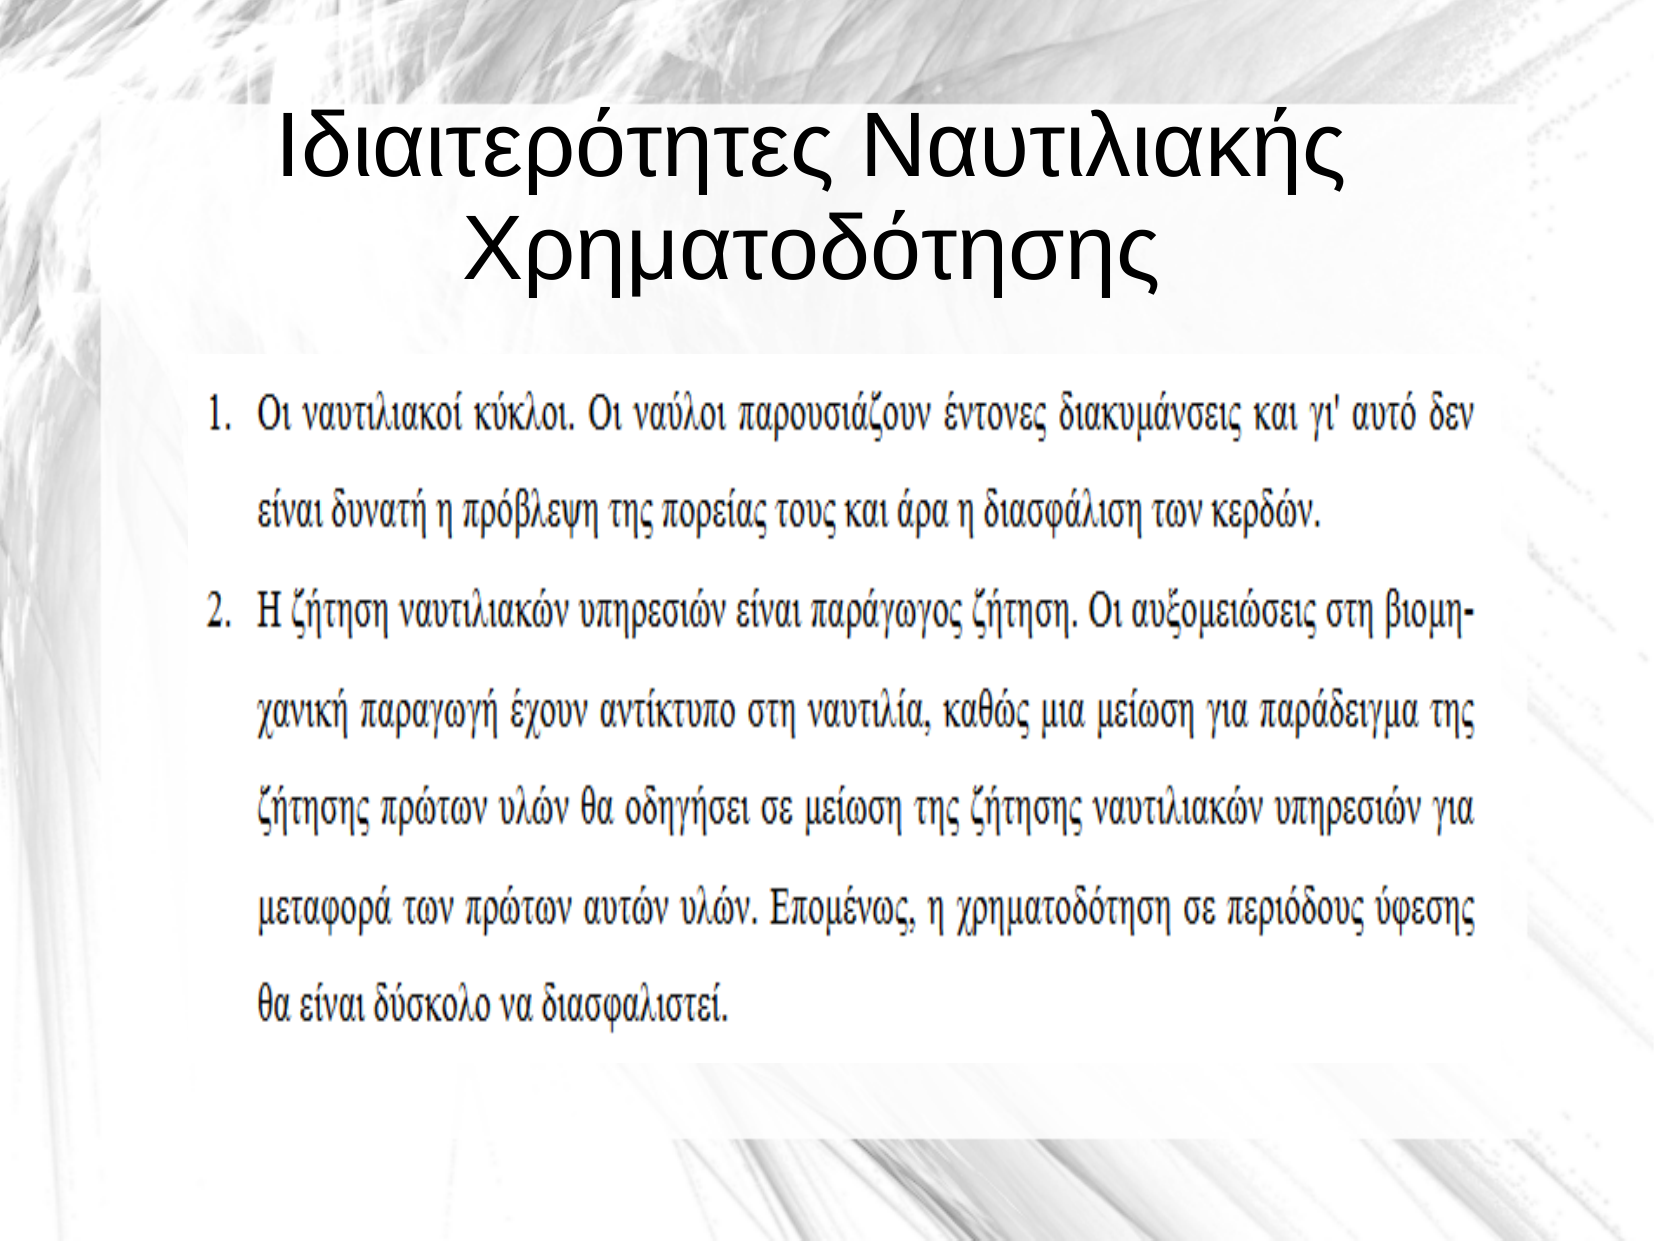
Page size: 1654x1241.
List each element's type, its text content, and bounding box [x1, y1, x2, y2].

title Ιδιαιτερότητες Ναυτιλιακής Χρηματοδότησης [118, 93, 1506, 299]
picture [0, 0, 1654, 1241]
